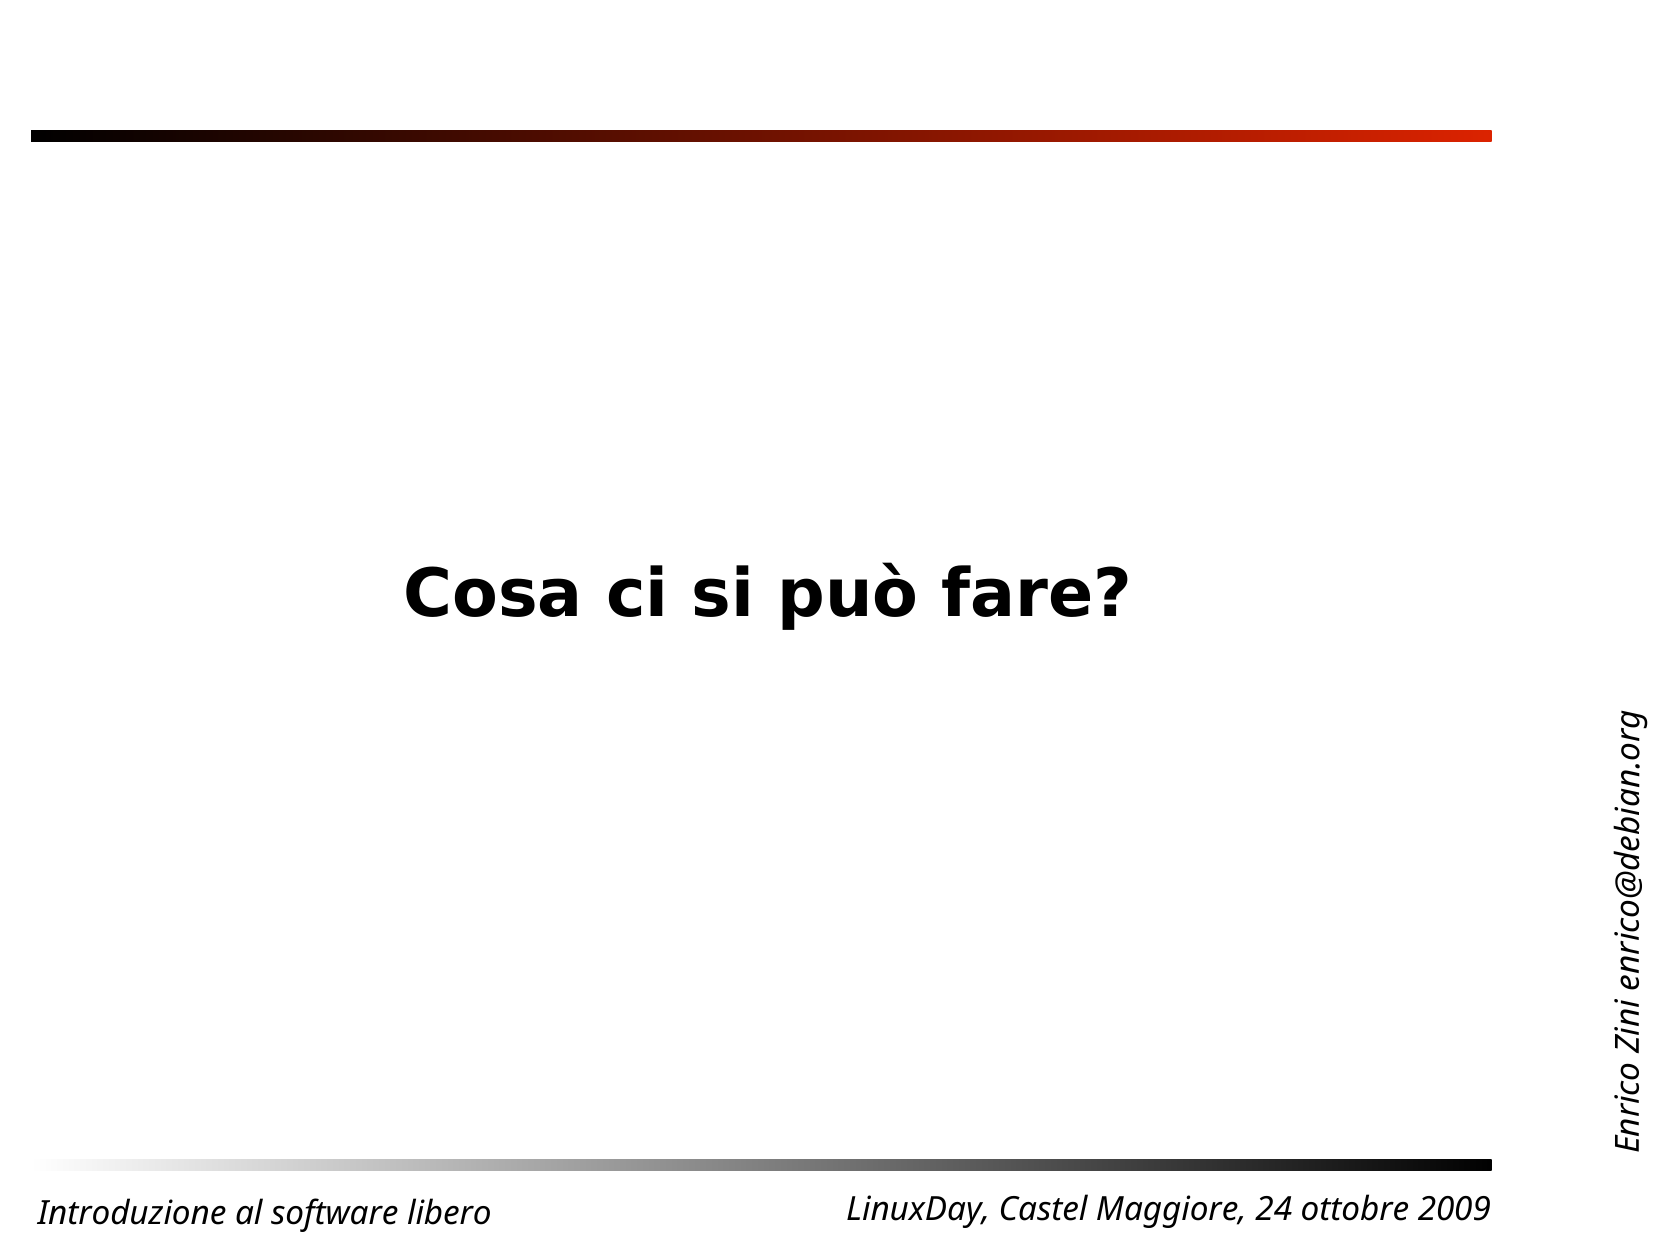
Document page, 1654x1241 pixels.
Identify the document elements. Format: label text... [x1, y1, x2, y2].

text_box Cosa ci si può fare? [403, 554, 1161, 632]
